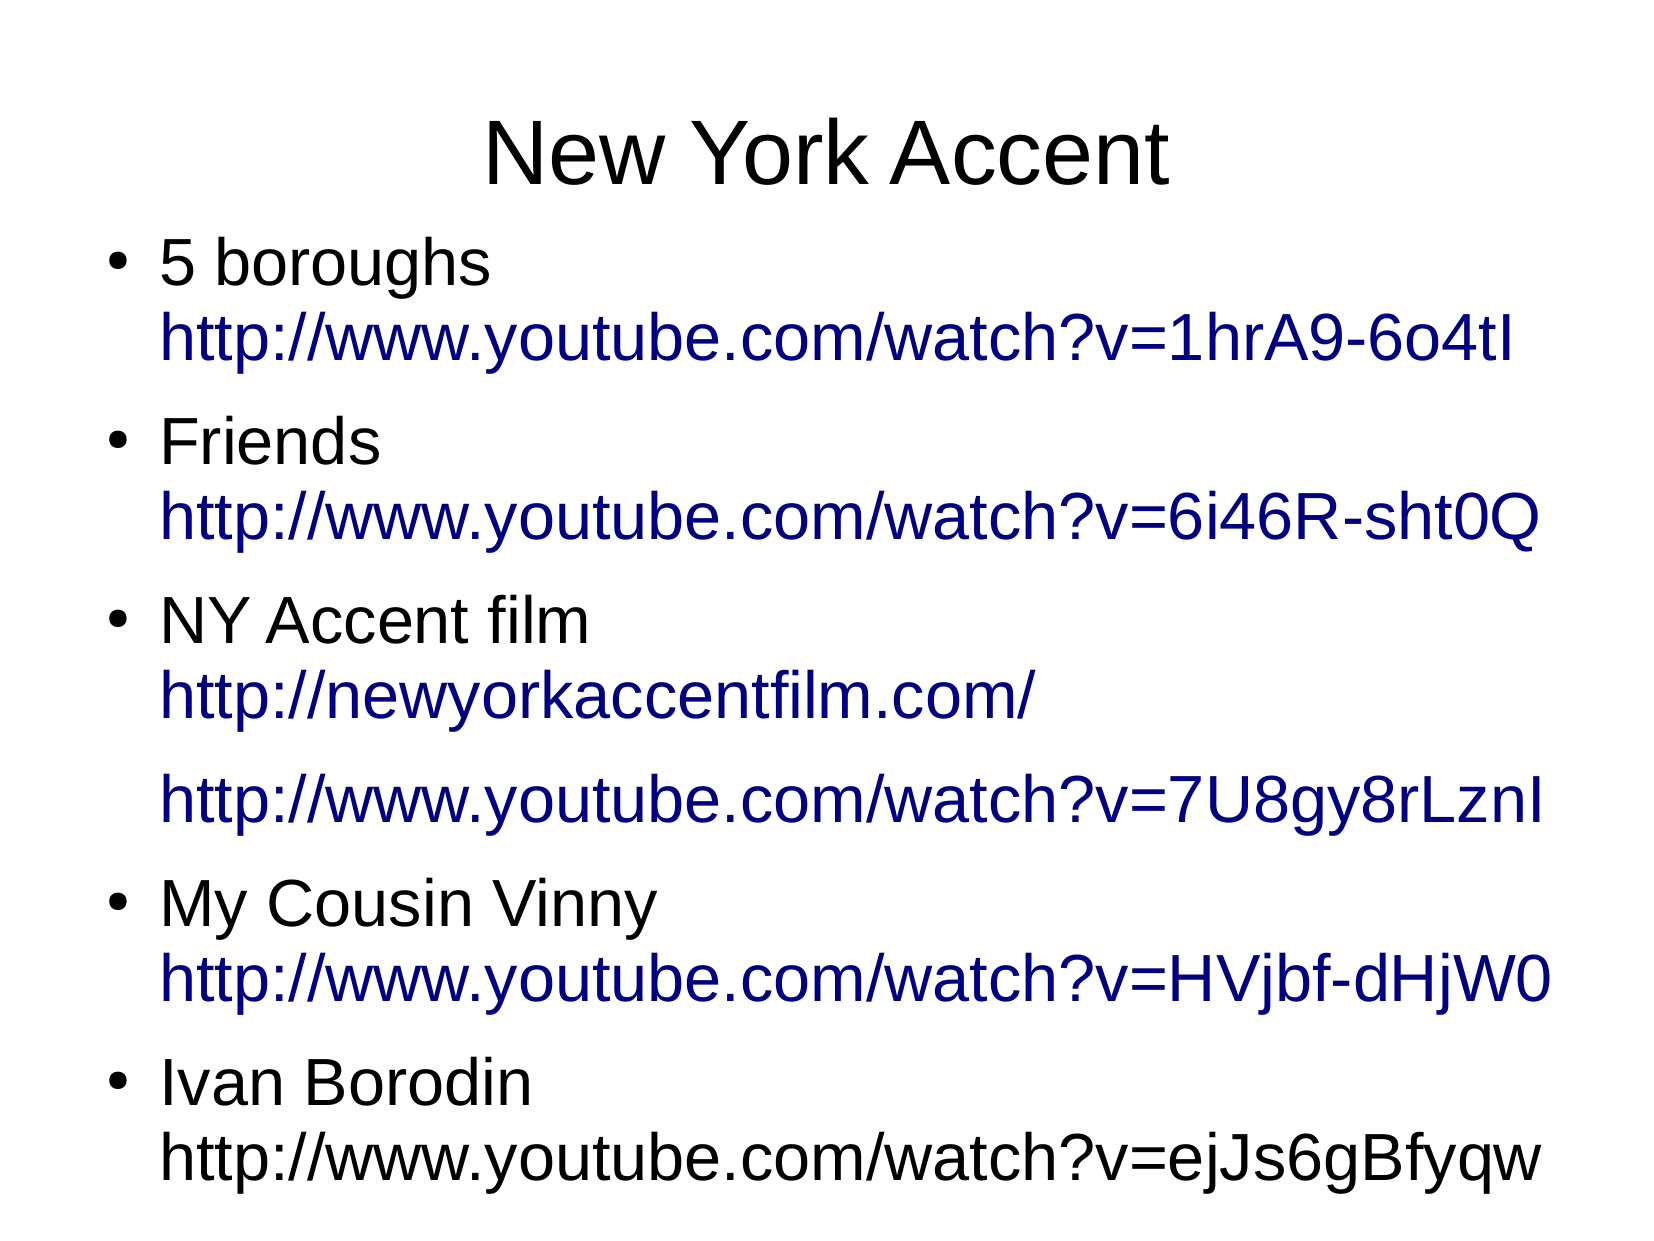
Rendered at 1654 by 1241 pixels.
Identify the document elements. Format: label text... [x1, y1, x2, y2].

list 5 boroughshttp://www.youtube.com/watch?v=1hrA9-6o4tI Friendshttp://www.youtube.com/watch?v=6i46R-sht0Q NY Accent film http://newyorkaccentfilm.com/ http://www.youtube.com/watch?v=7U8gy8rLznI My Cousin Vinnyhttp://www.youtube.com/watch?v=HVjbf-dHjW0 Ivan Borodin http://www.youtube.com/watch?v=ejJs6gBfyqw [88, 224, 1577, 1241]
title New York Accent [82, 56, 1571, 250]
